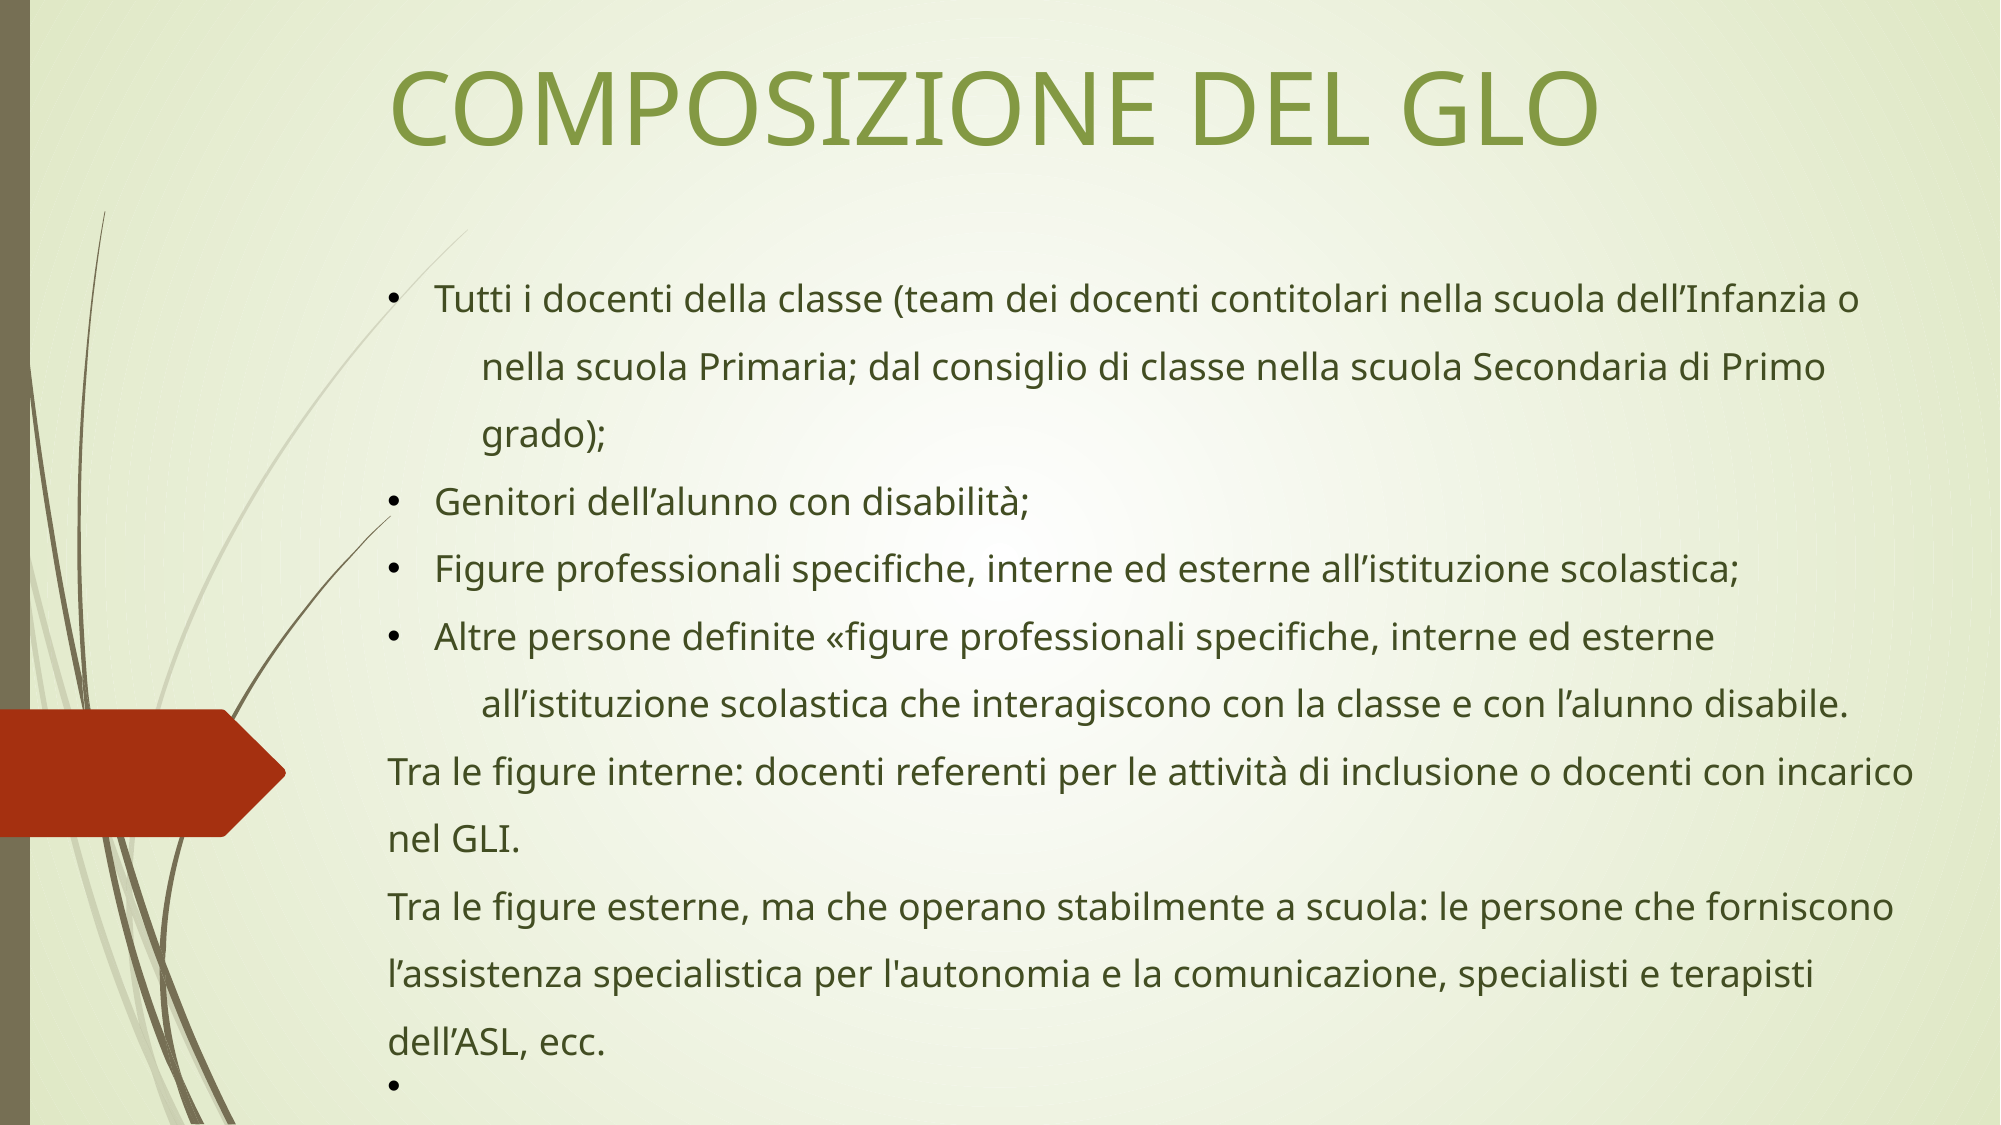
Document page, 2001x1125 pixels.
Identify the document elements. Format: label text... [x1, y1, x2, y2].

title COMPOSIZIONE DEL GLO [372, 32, 1835, 174]
text_box Tutti i docenti della classe (team dei docenti contitolari nella scuola dell’Infanzia o nella scuola Primaria; dal consiglio di classe nella scuola Secondaria di Primo grado); Genitori dell’alunno con disabilità; Figure professionali specifiche, interne ed esterne all’istituzione scolastica; Altre persone definite «figure professionali specifiche, interne ed esterne all’istituzione scolastica che interagiscono con la classe e con l’alunno disabile. Tra le figure interne: docenti referenti per le attività di inclusione o docenti con incarico nel GLI. Tra le figure esterne, ma che operano stabilmente a scuola: le persone che forniscono l’assistenza specialistica per l'autonomia e la comunicazione, specialisti e terapisti dell’ASL, ecc. [372, 245, 1971, 988]
